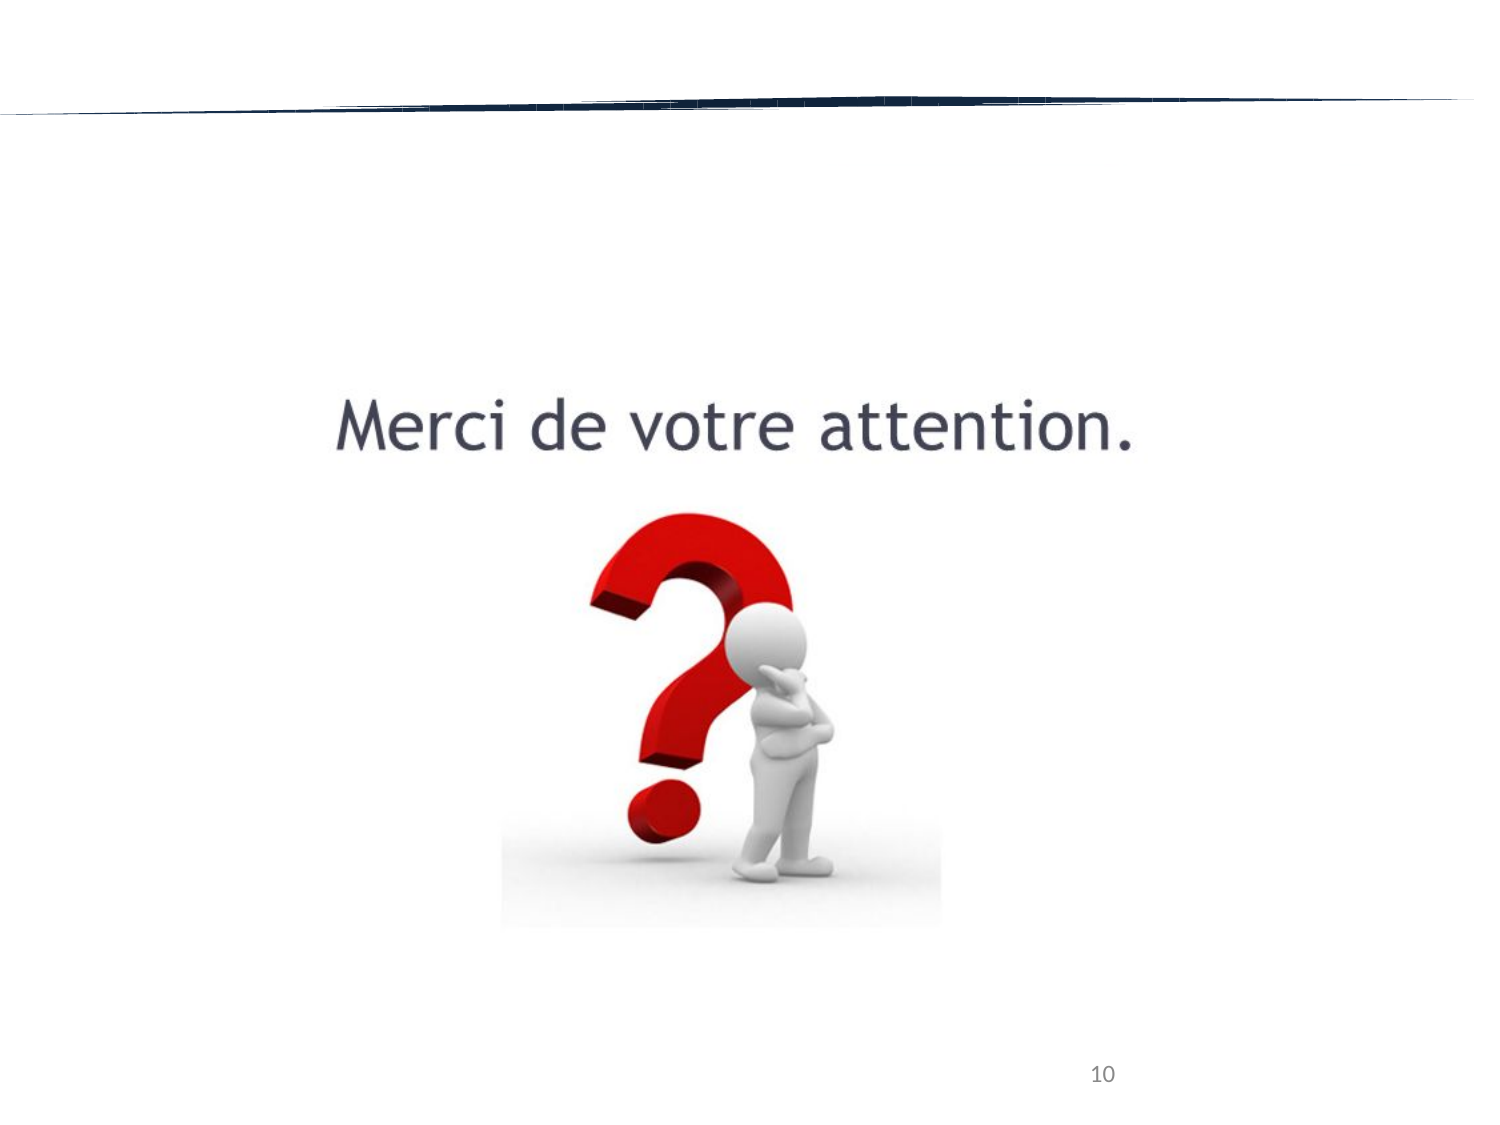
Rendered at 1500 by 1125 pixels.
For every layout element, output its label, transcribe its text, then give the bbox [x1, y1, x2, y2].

picture [80, 164, 1361, 1018]
text_box <numéro> [1074, 1042, 1426, 1103]
text_box [0, 96, 1475, 115]
